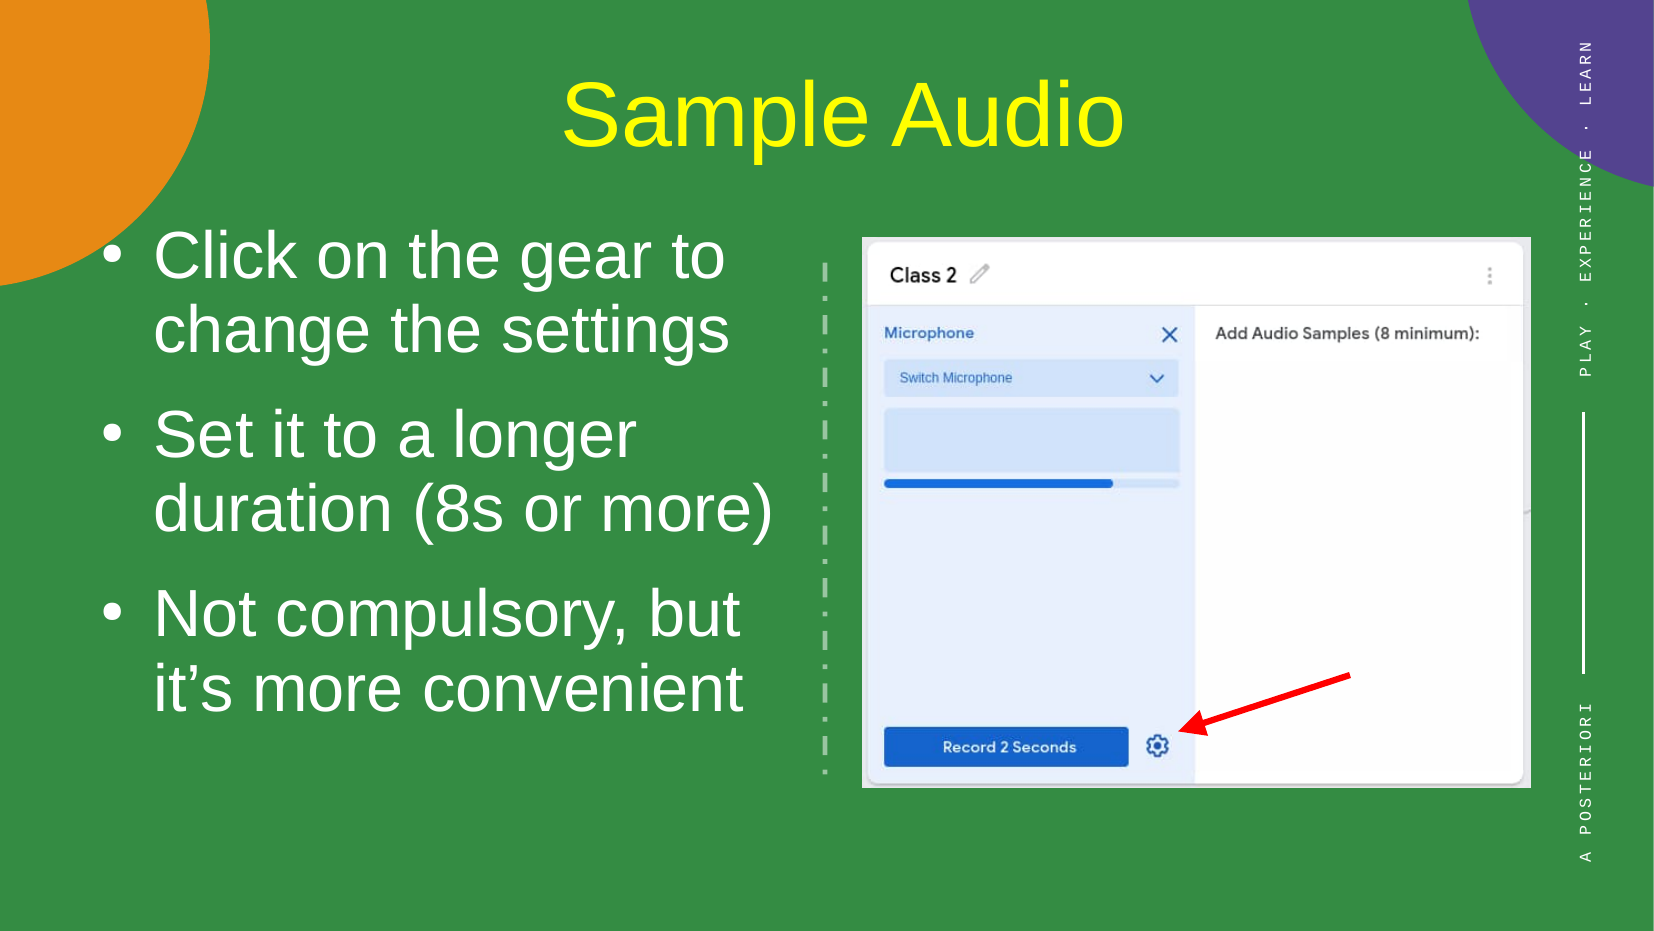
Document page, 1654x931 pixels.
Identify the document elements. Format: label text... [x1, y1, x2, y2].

list Click on the gear to change the settings Set it to a longer duration (8s or more) Not compulsory, but it’s more convenient [82, 217, 788, 758]
title Sample Audio [187, 37, 1501, 193]
picture [862, 237, 1531, 788]
